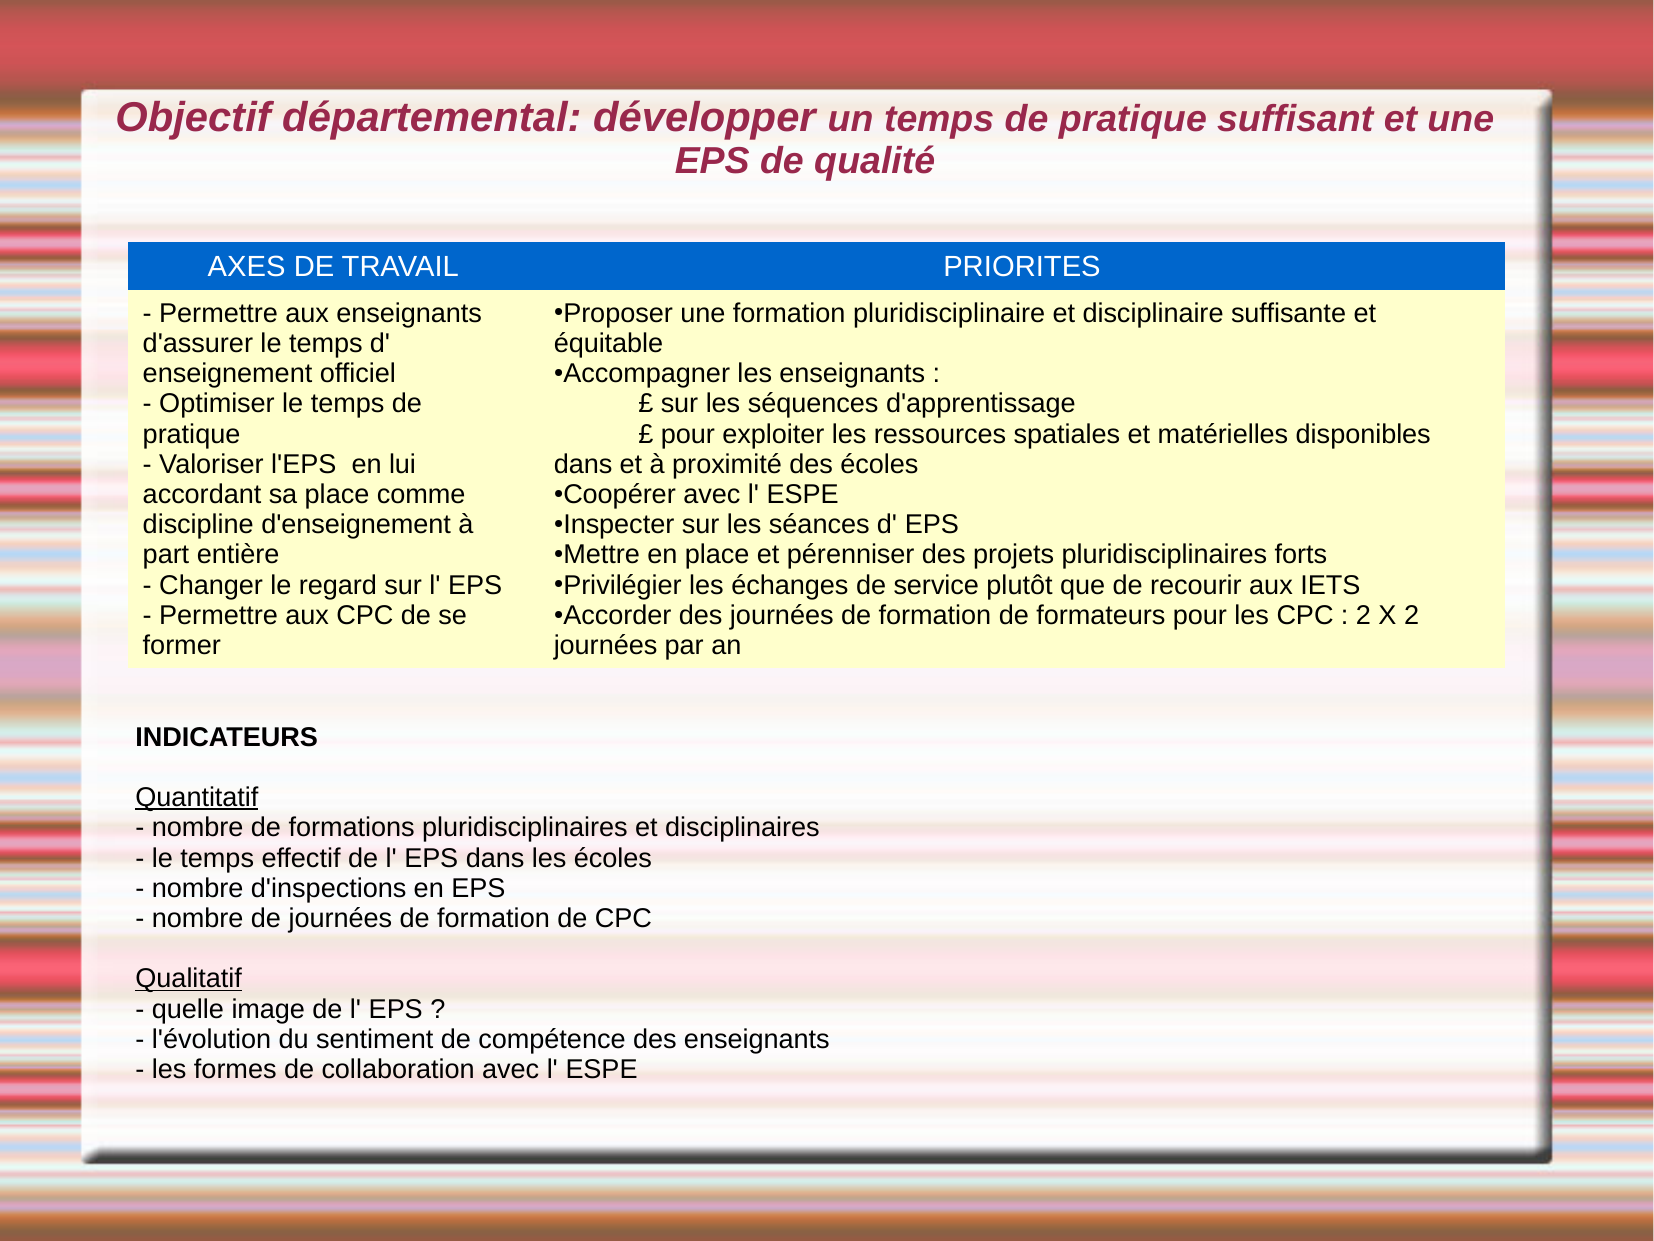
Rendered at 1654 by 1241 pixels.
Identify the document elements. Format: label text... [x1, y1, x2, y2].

title Objectif départemental: développer un temps de pratique suffisant et une EPS de qualité [82, 92, 1528, 183]
table_header AXES DE TRAVAIL [128, 242, 539, 290]
table_cell - Permettre aux enseignants d'assurer le temps d' enseignement officiel - Optimiser le temps de pratique - Valoriser l'EPS en lui accordant sa place comme discipline d'enseignement à part entière - Changer le regard sur l' EPS - Permettre aux CPC de se former [128, 290, 539, 668]
table_header PRIORITES [539, 242, 1505, 290]
table_header INDICATEURS Quantitatif - nombre de formations pluridisciplinaires et disciplinaires - le temps effectif de l' EPS dans les écoles - nombre d'inspections en EPS - nombre de journées de formation de CPC Qualitatif - quelle image de l' EPS ? - l'évolution du sentiment de compétence des enseignants - les formes de collaboration avec l' ESPE [121, 714, 1479, 1092]
table_cell Proposer une formation pluridisciplinaire et disciplinaire suffisante et équitable Accompagner les enseignants : £ sur les séquences d'apprentissage £ pour exploiter les ressources spatiales et matérielles disponibles dans et à proximité des écoles Coopérer avec l' ESPE Inspecter sur les séances d' EPS Mettre en place et pérenniser des projets pluridisciplinaires forts Privilégier les échanges de service plutôt que de recourir aux IETS Accorder des journées de formation de formateurs pour les CPC : 2 X 2 journées par an [539, 290, 1505, 668]
picture [0, 0, 1654, 1241]
